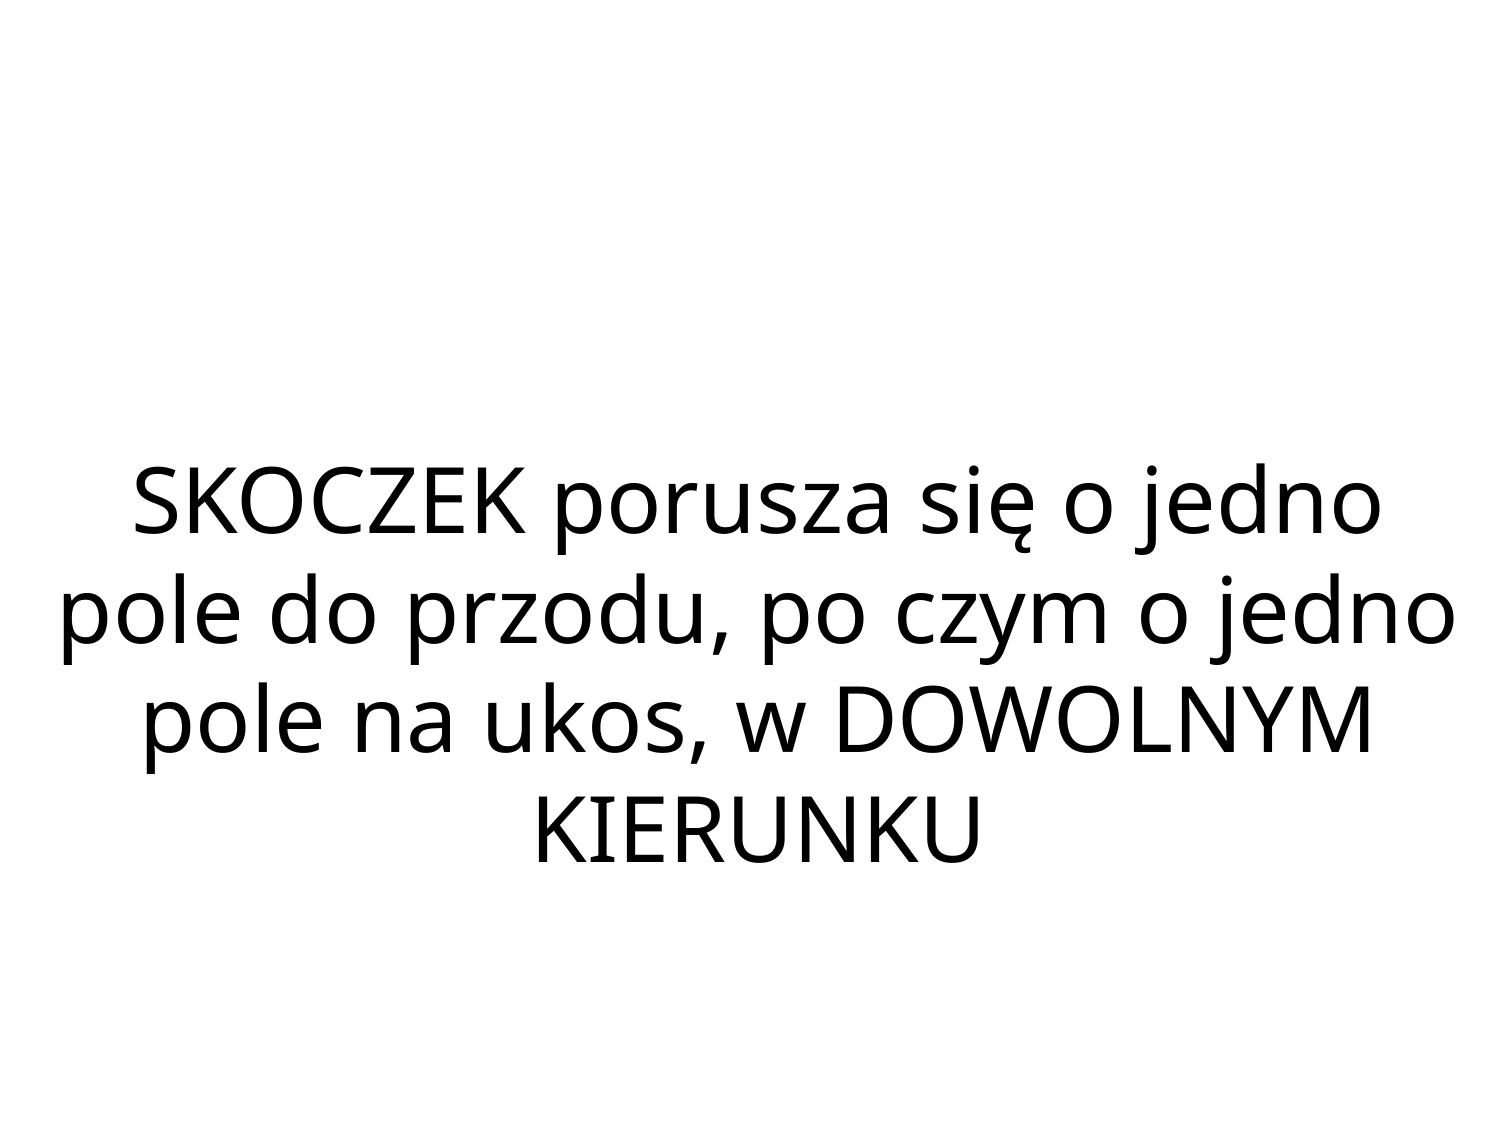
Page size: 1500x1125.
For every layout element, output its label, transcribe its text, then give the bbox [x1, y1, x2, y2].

title SKOCZEK porusza się o jedno pole do przodu, po czym o jedno pole na ukos, w DOWOLNYM KIERUNKU [17, 434, 1500, 858]
